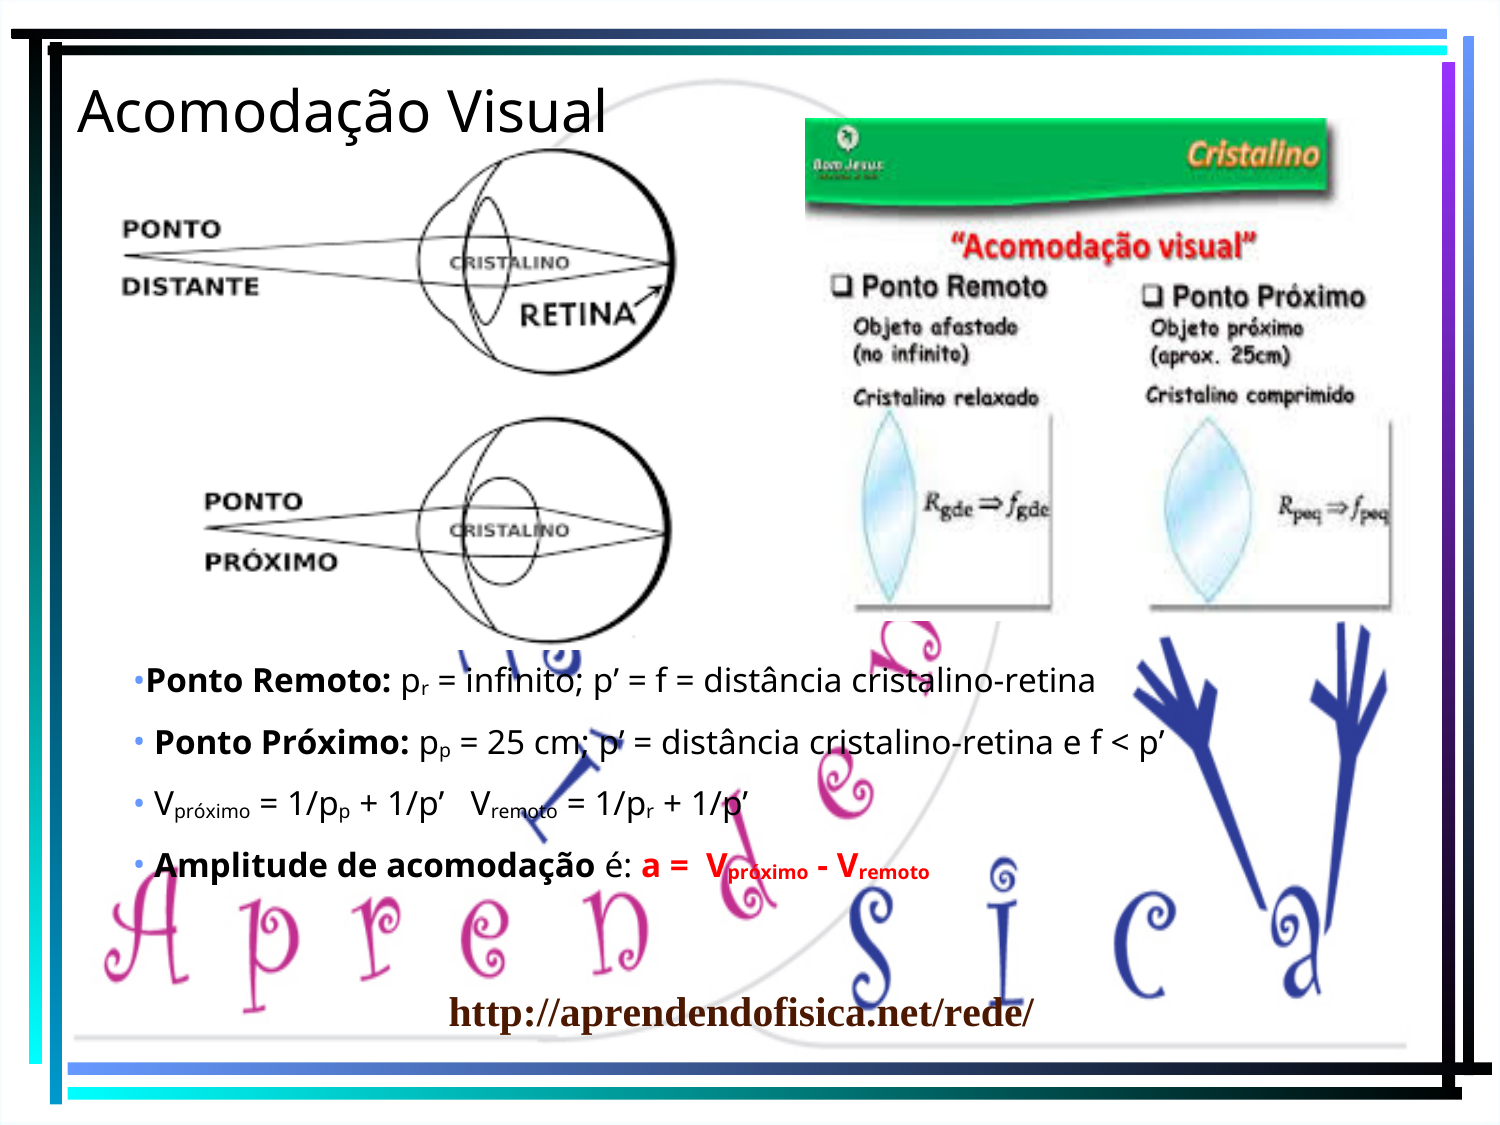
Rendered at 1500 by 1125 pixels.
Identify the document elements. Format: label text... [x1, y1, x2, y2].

title Acomodação Visual [62, 62, 1375, 178]
picture [0, 0, 1500, 1125]
list Ponto Remoto: pr = infinito; p’ = f = distância cristalino-retina Ponto Próximo: pp = 25 cm; p’ = distância cristalino-retina e f < p’ Vpróximo = 1/pp + 1/p’ Vremoto = 1/pr + 1/p’ Amplitude de acomodação é: a = Vpróximo - Vremoto [118, 649, 1359, 912]
text_box http://aprendendofisica.net/rede/ [383, 974, 1050, 1046]
